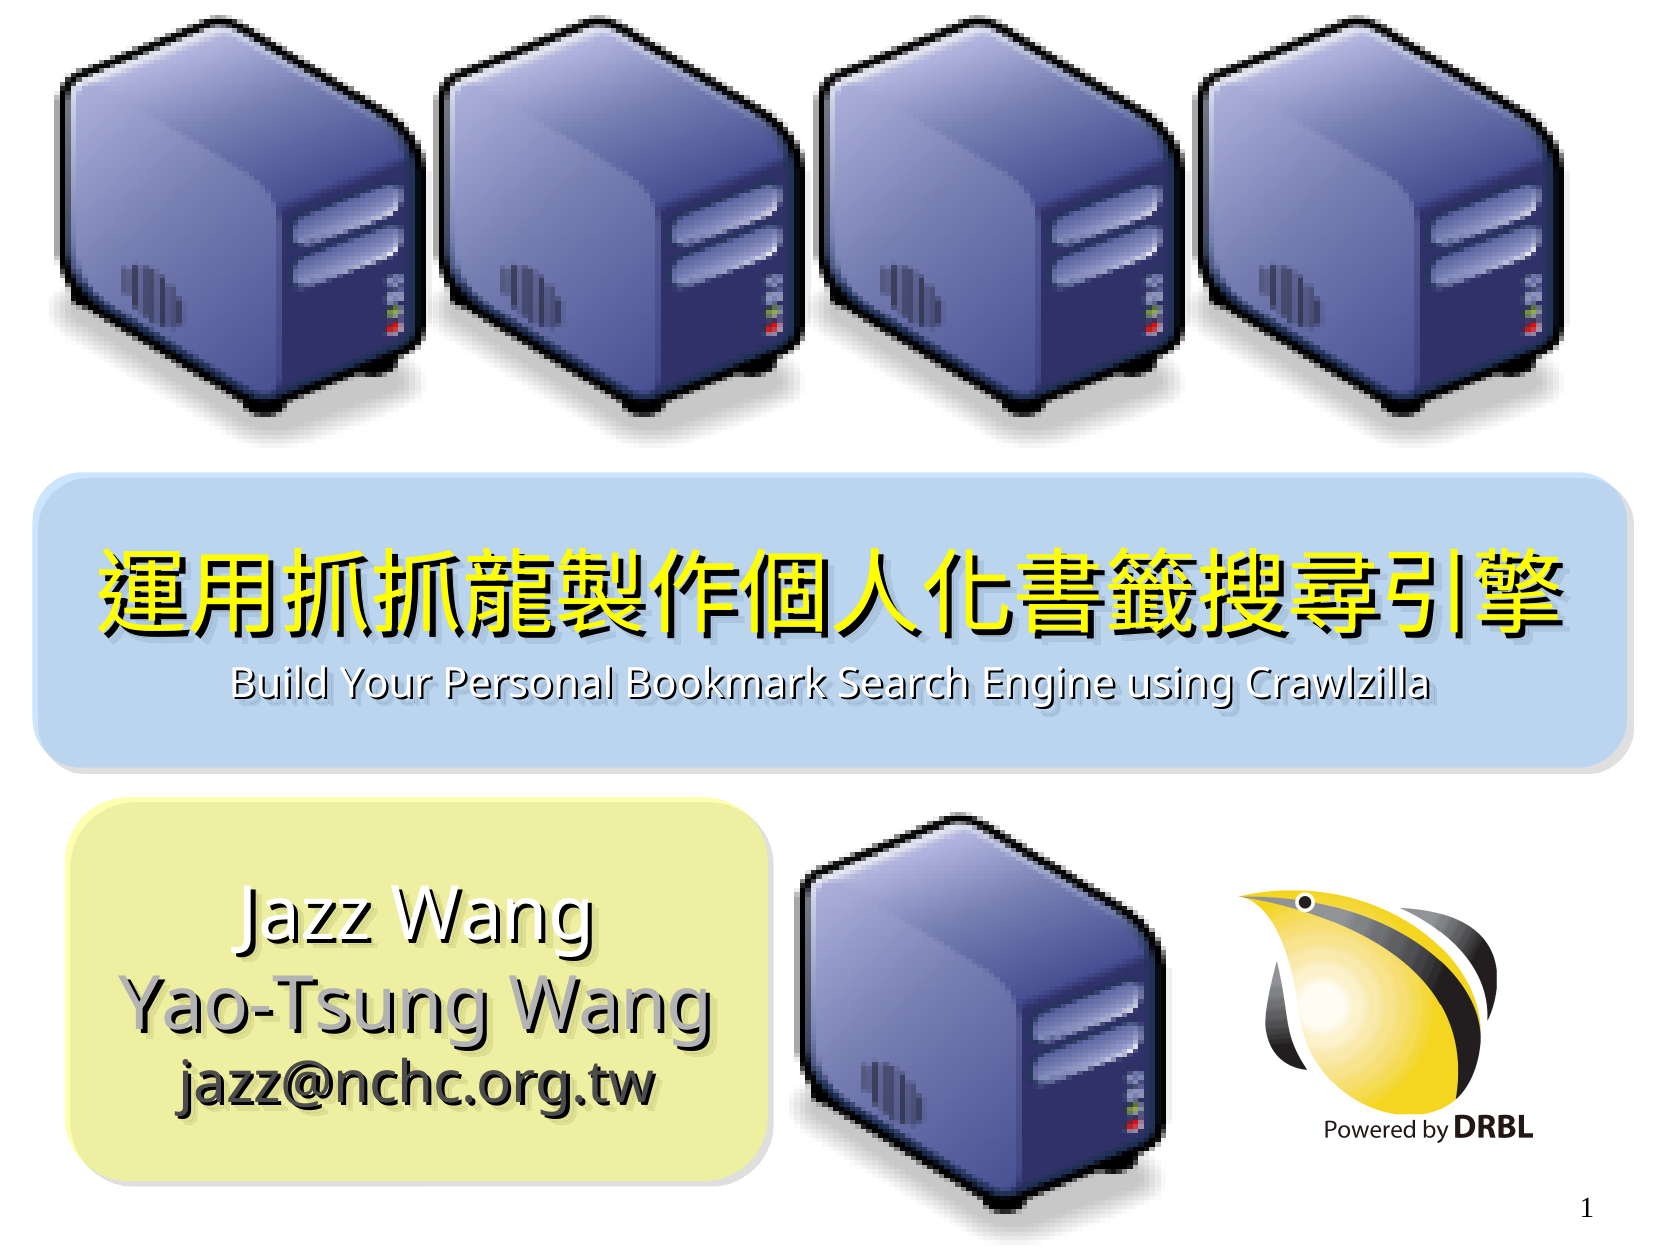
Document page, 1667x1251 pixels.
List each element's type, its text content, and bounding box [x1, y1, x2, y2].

picture [27, 2, 1609, 502]
picture [767, 800, 1211, 1249]
picture [1224, 874, 1548, 1152]
text_box Jazz Wang Yao-Tsung Wang jazz@nchc.org.tw [64, 797, 767, 1182]
text_box 運用抓抓龍製作個人化書籤搜尋引擎 Build Your Personal Bookmark Search Engine using Crawlzilla [32, 472, 1628, 768]
